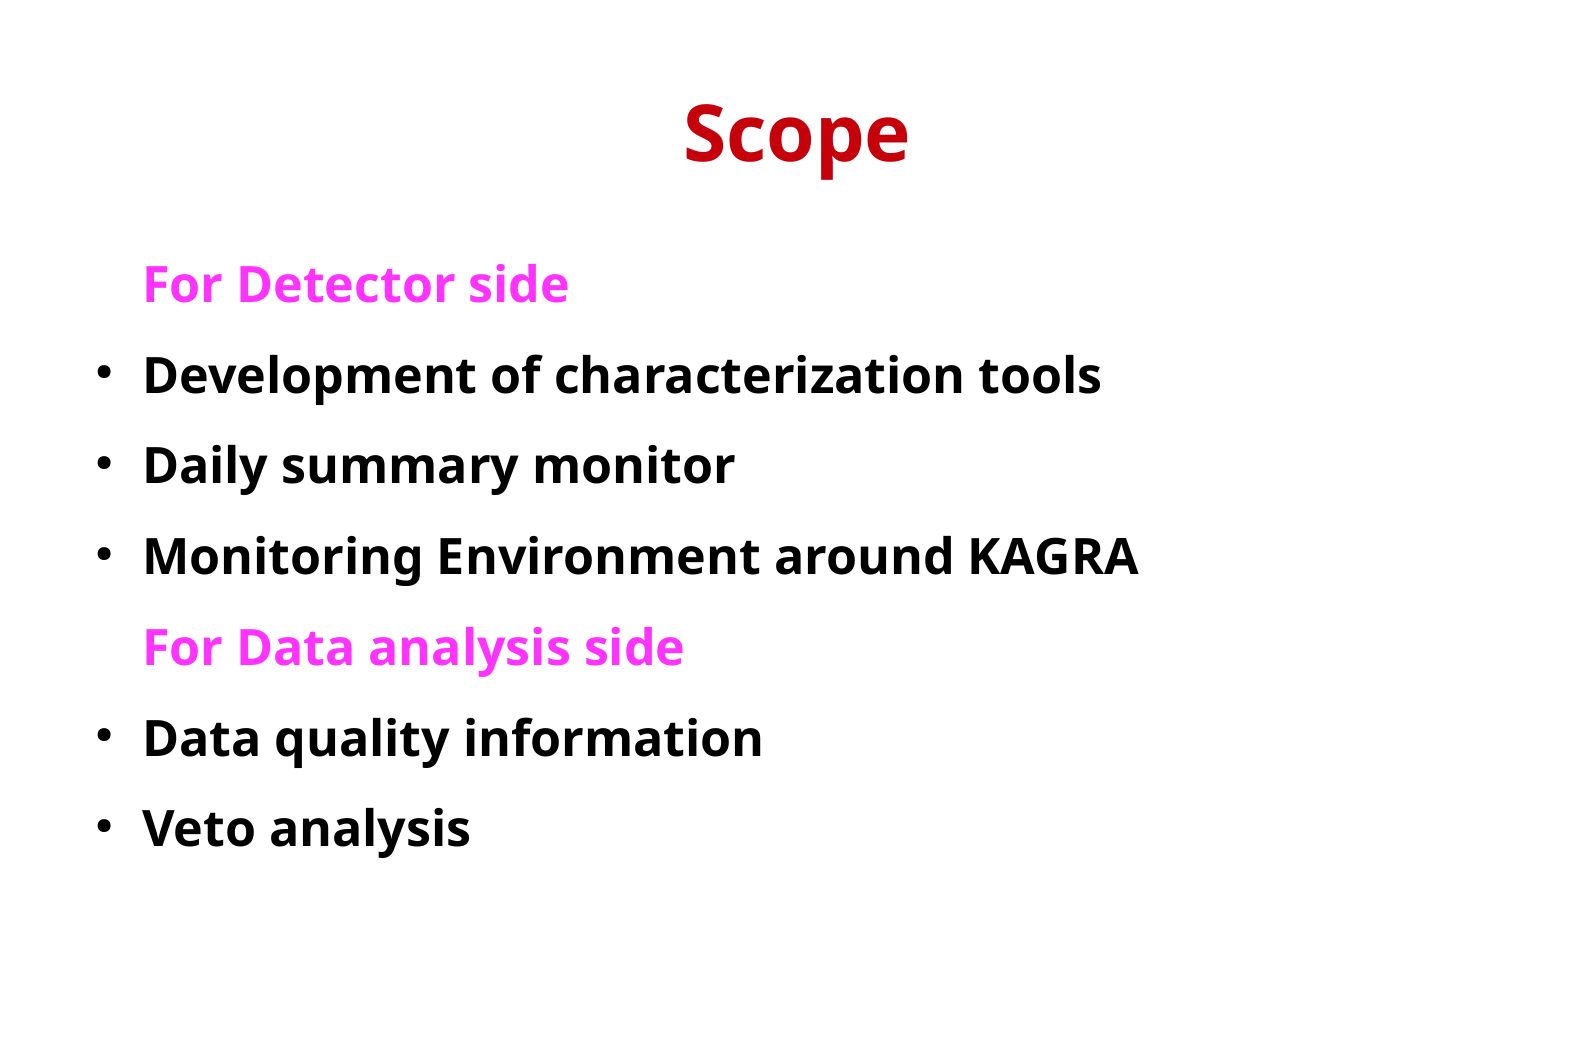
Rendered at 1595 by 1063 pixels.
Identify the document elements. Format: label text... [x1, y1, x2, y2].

list For Detector side Development of characterization tools Daily summary monitor Monitoring Environment around KAGRA For Data analysis side Data quality information Veto analysis [79, 248, 1515, 866]
title Scope [79, 42, 1515, 220]
